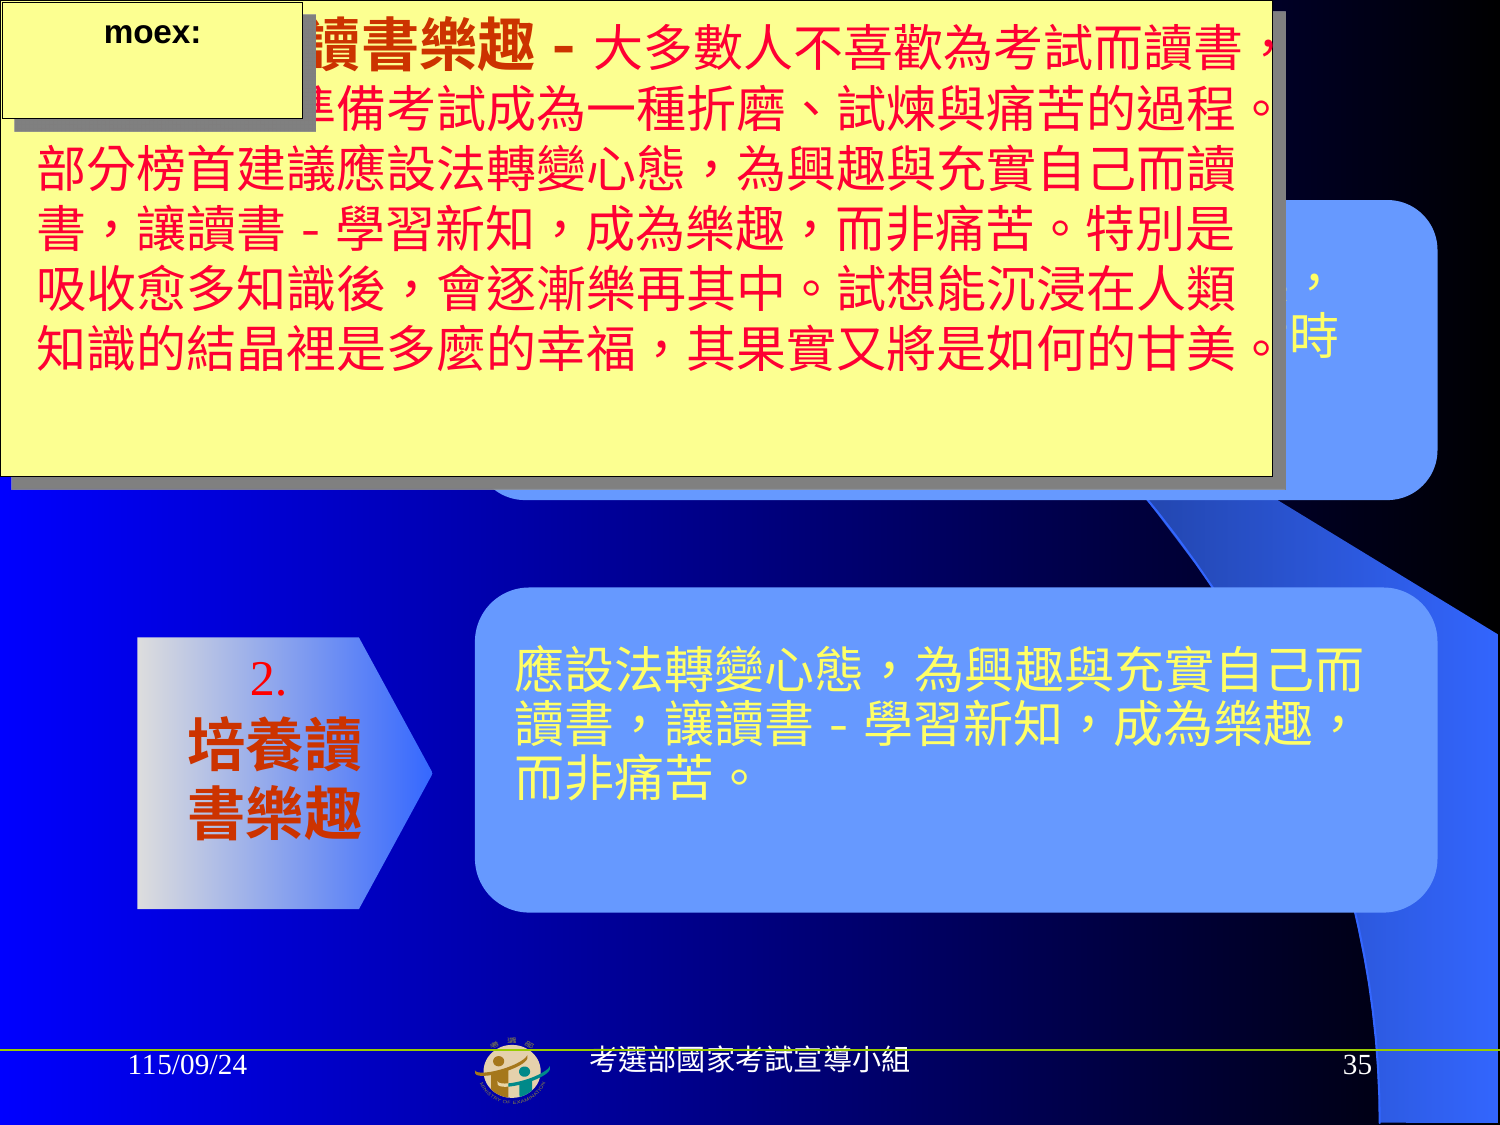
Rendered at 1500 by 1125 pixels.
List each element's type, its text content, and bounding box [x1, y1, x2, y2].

text_box [137, 477, 363, 485]
text_box [474, 587, 1438, 913]
text_box moex: [2, 2, 303, 119]
text_box 應設法轉變心態，為興趣與充實自己而讀書，讓讀書-學習新知，成為樂趣，而非痛苦。 [499, 637, 1426, 815]
text_box 儘早決定報考類科，立下明確目標，給自己適當的壓力及較充裕的準備時間。 [1273, 249, 1400, 428]
text_box 培養讀書樂趣 [162, 699, 388, 856]
text_box 2. [212, 637, 325, 713]
text_box moex:2.培養讀書樂趣-大多數人不喜歡為考試而讀書，其結果使得準備考試成為一種折磨、試煉與痛苦的過程。部分榜首建議應設法轉變心態，為興趣與充實自己而讀書，讓讀書-學習新知，成為樂趣，而非痛苦。特別是吸收愈多知識後，會逐漸樂再其中。試想能沉浸在人類知識的結晶裡是多麼的幸福，其果實又將是如何的甘美。 [0, 0, 1273, 477]
text_box [137, 637, 433, 910]
text_box [482, 200, 1438, 501]
